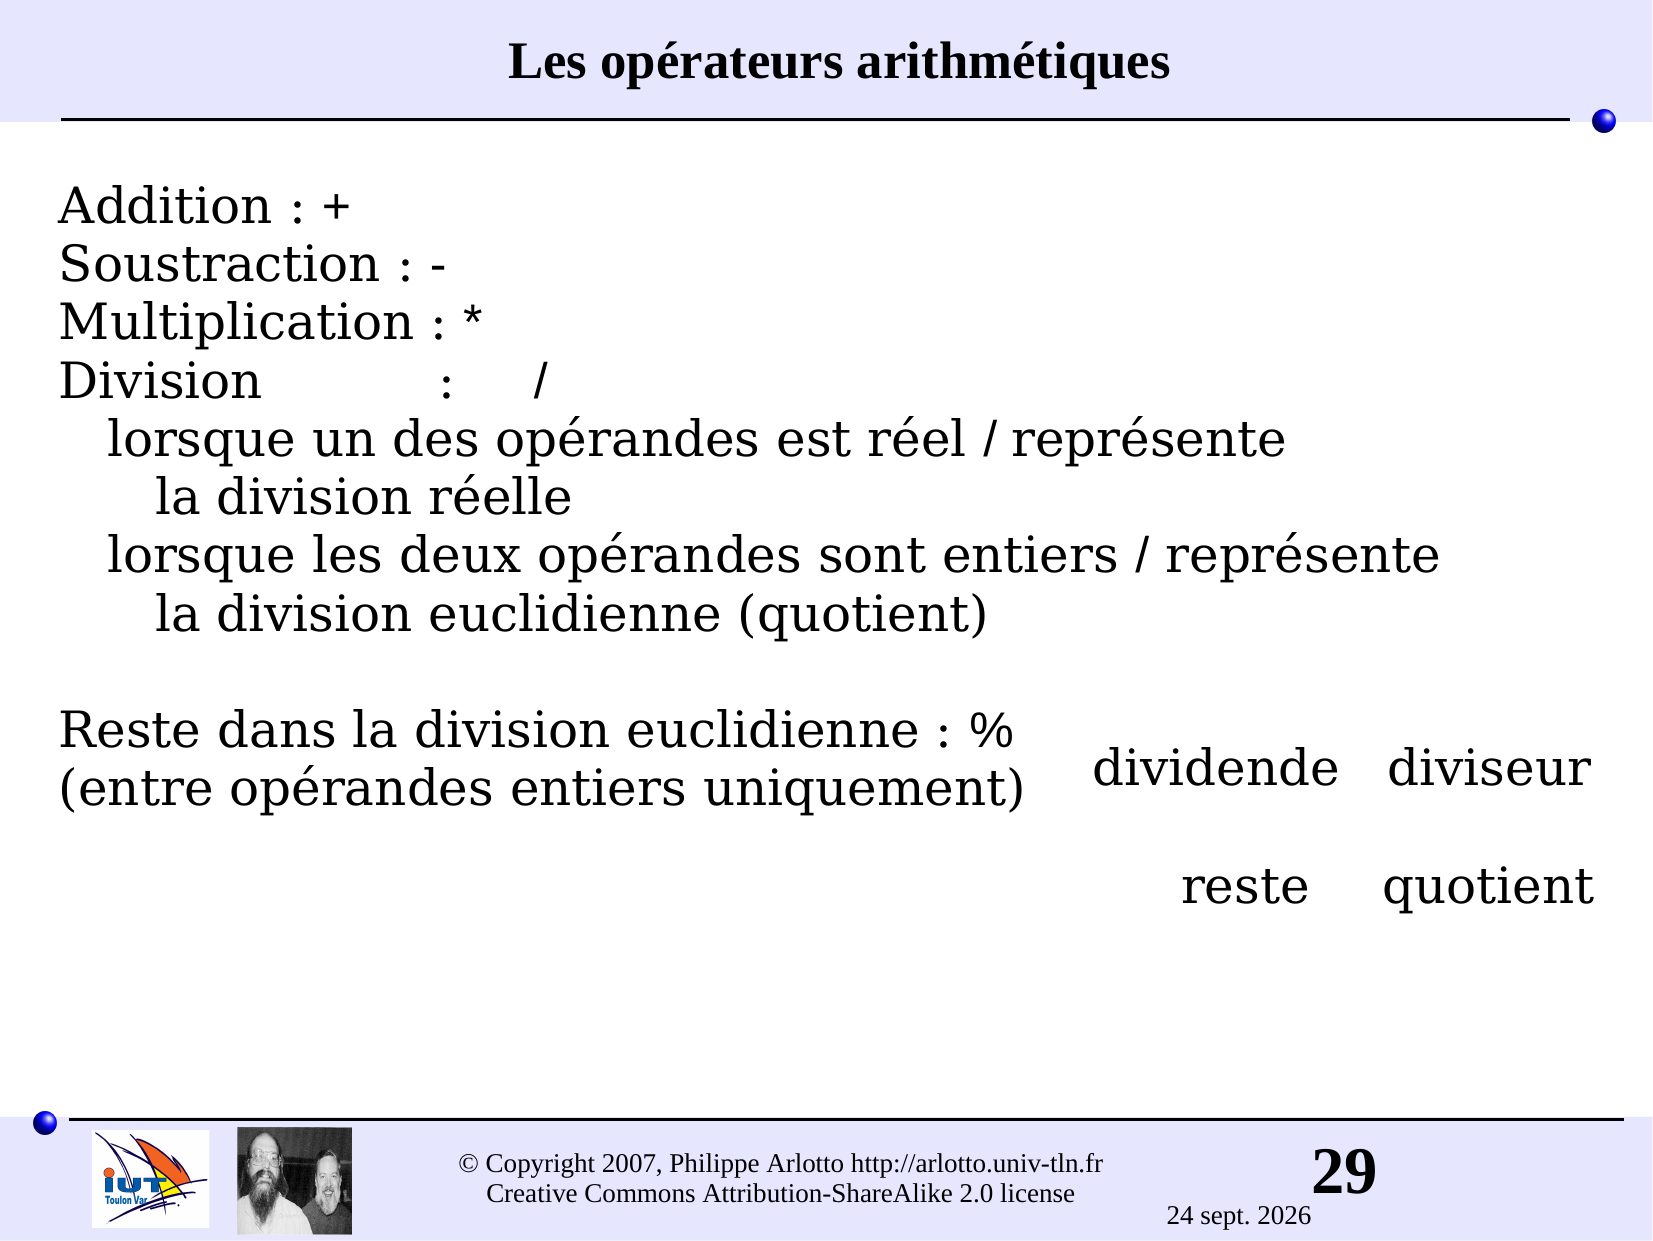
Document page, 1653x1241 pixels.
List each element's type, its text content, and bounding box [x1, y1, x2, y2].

text_box Addition : + Soustraction : - Multiplication : * Division : / lorsque un des opérandes est réel / représente la division réelle lorsque les deux opérandes sont entiers / représente la division euclidienne (quotient) Reste dans la division euclidienne : % (entre opérandes entiers uniquement) [58, 177, 1442, 880]
text_box dividende [1092, 739, 1341, 798]
title Les opérateurs arithmétiques [95, 14, 1585, 107]
text_box quotient [1382, 857, 1595, 916]
picture [237, 1127, 352, 1235]
text_box diviseur [1387, 739, 1592, 798]
text_box reste [1181, 857, 1310, 916]
